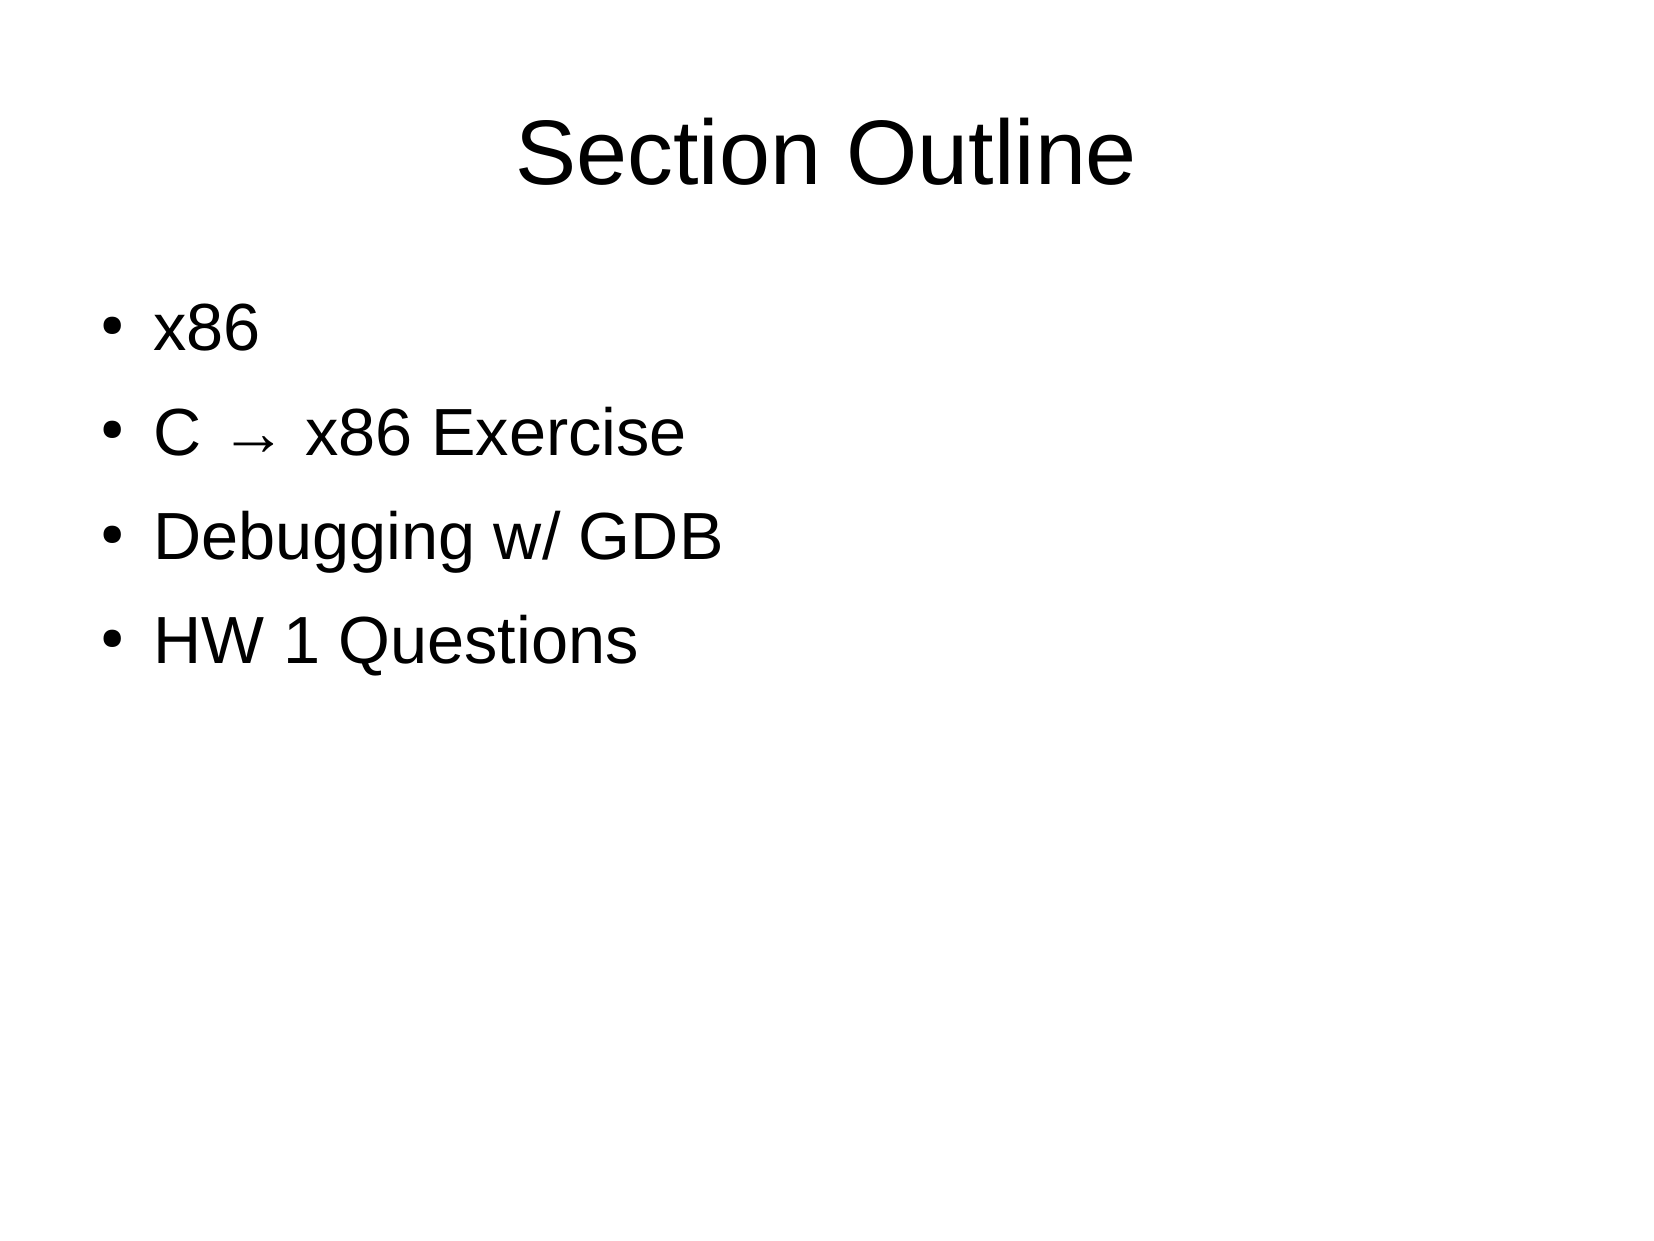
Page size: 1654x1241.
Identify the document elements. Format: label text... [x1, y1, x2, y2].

title Section Outline [82, 49, 1571, 257]
list x86 C → x86 Exercise Debugging w/ GDB HW 1 Questions [82, 290, 1571, 1109]
